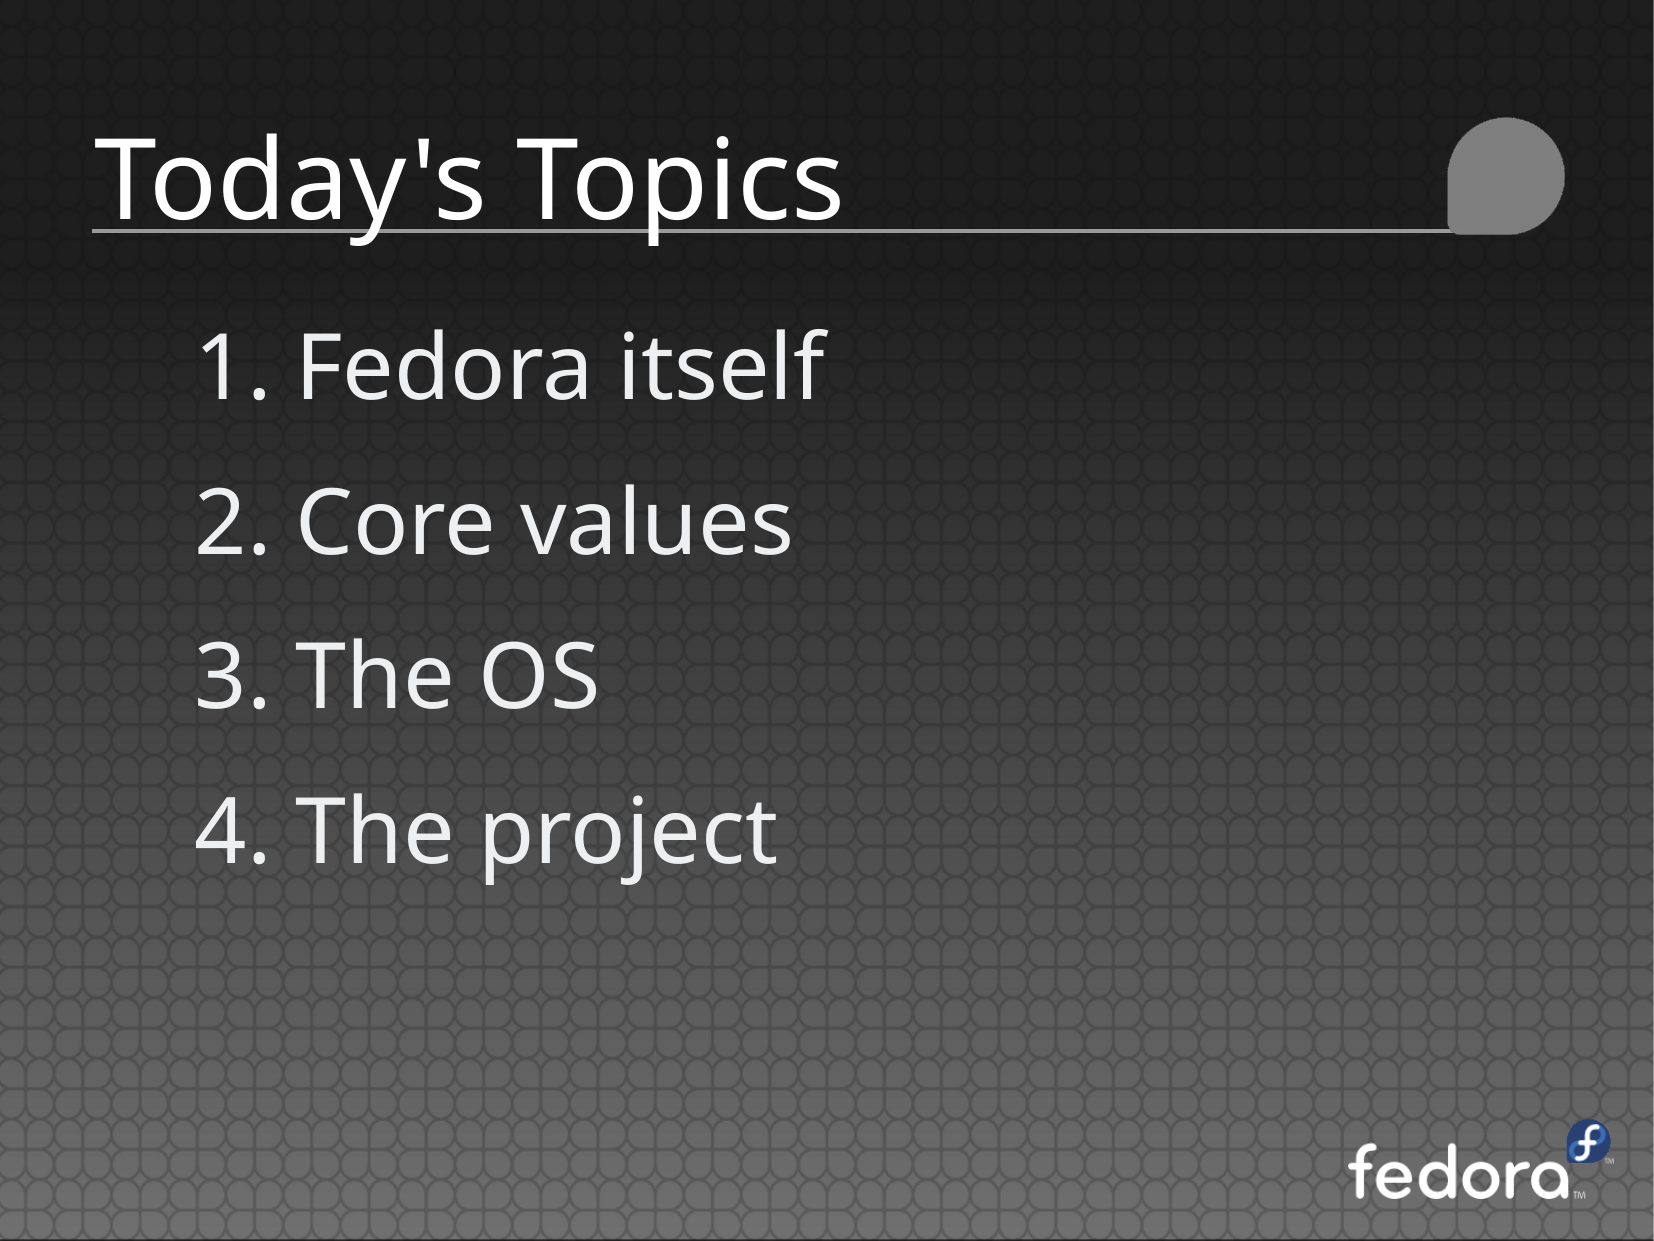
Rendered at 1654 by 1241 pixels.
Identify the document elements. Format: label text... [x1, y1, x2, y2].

list 1. Fedora itself 2. Core values 3. The OS 4. The project [100, 301, 1488, 869]
picture [0, 0, 1654, 1241]
title Today's Topics [94, 100, 1426, 251]
